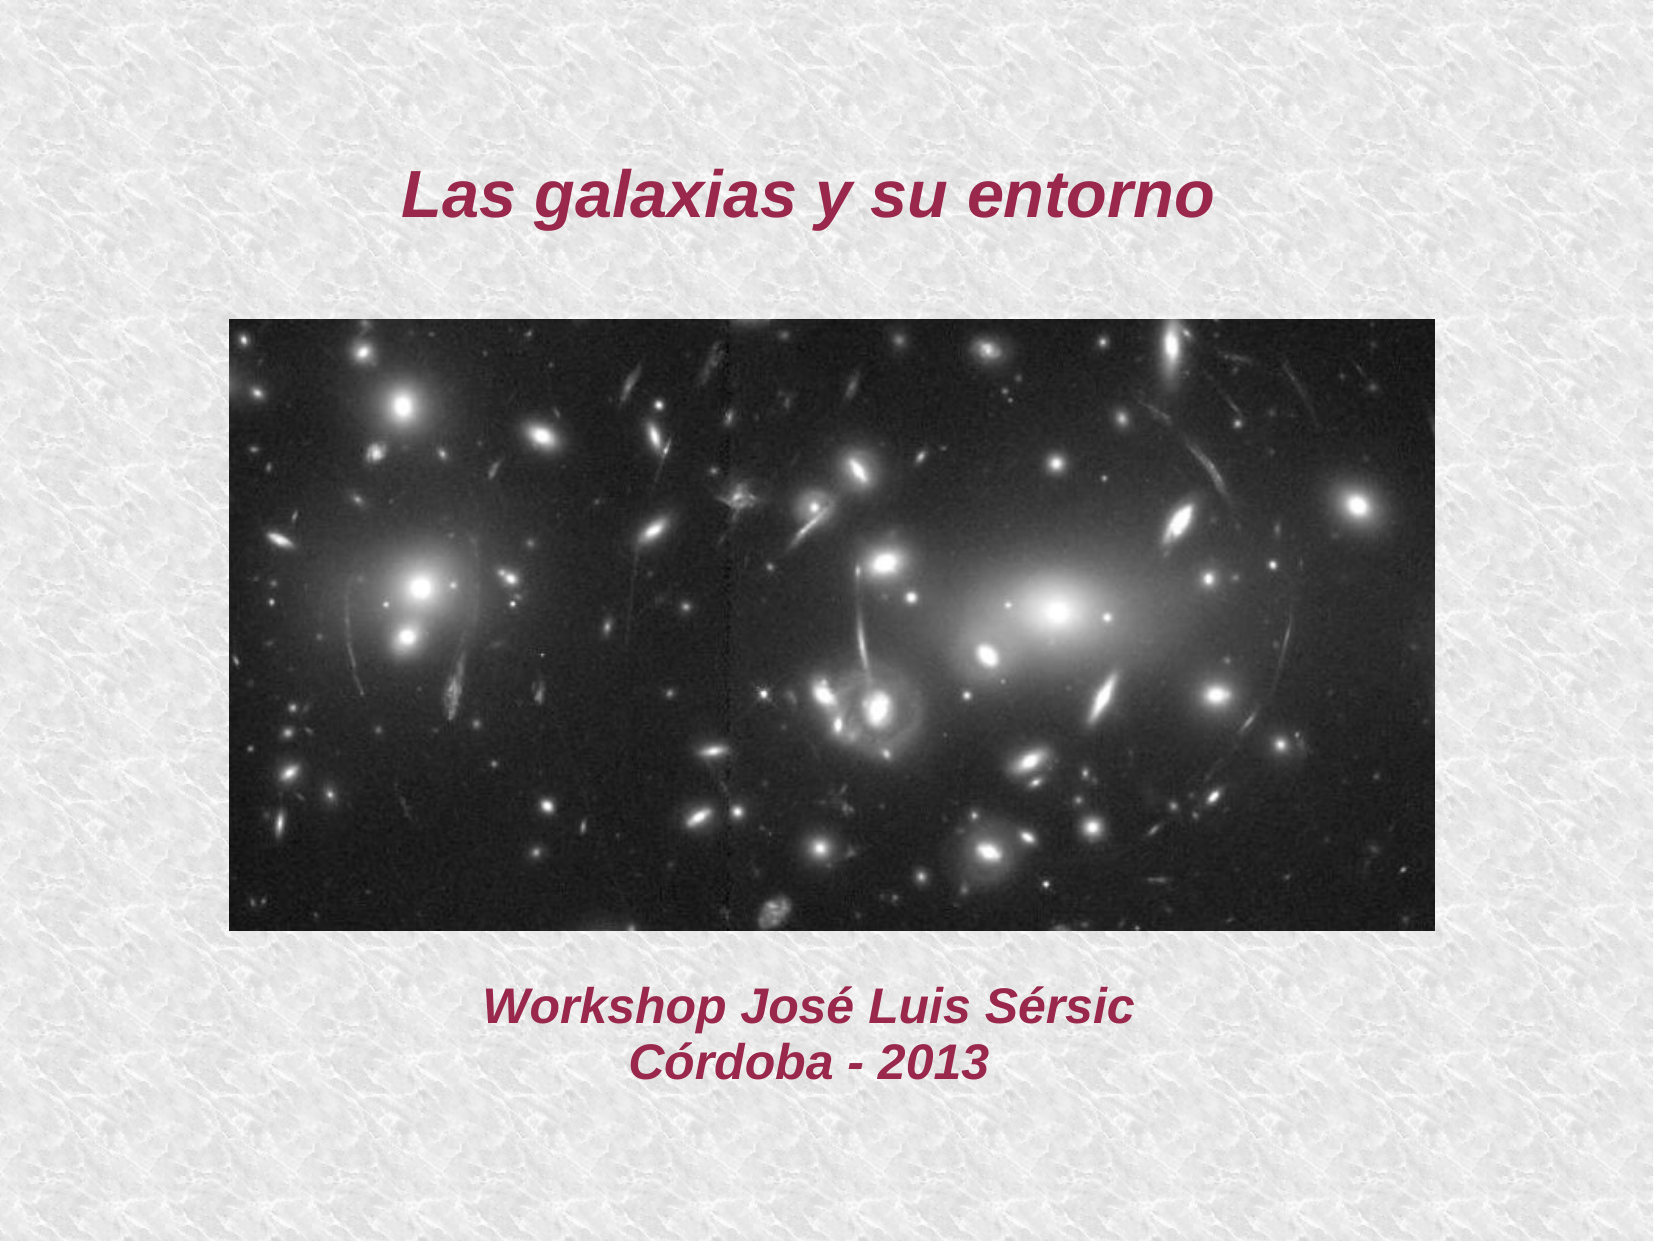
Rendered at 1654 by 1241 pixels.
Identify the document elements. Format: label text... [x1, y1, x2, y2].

title Las galaxias y su entorno [82, 90, 1535, 298]
picture [0, 0, 1654, 1241]
subtitle Workshop José Luis Sérsic Córdoba - 2013 [129, 497, 1488, 1241]
